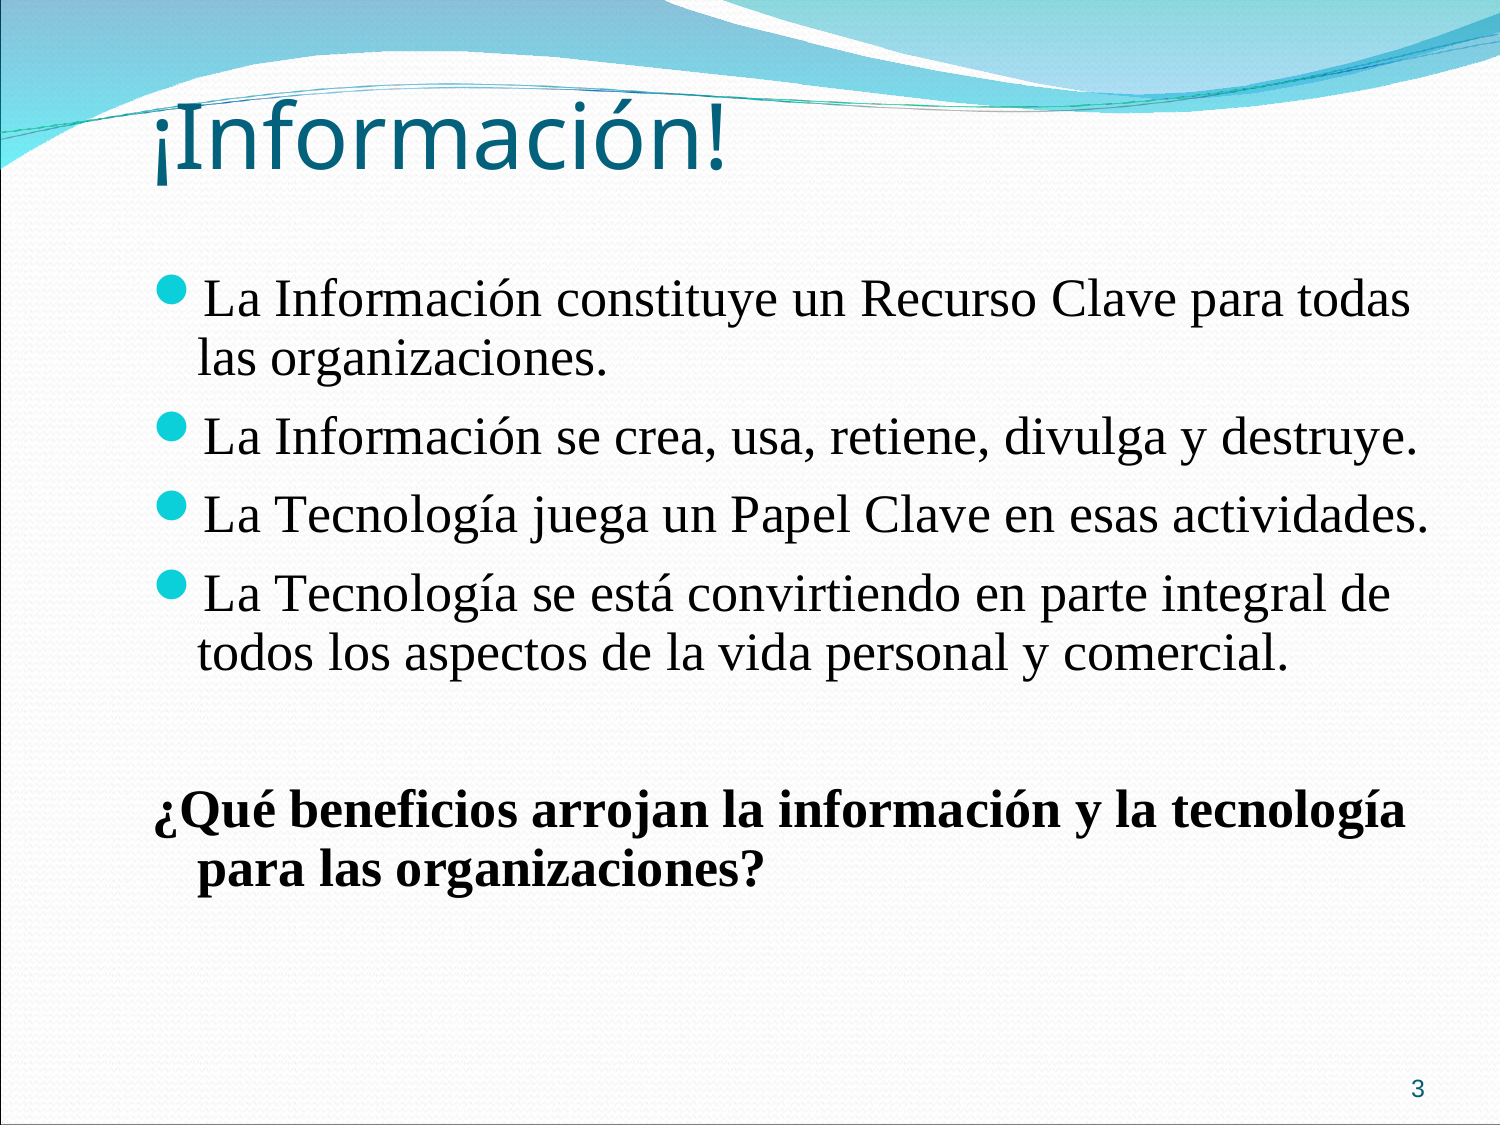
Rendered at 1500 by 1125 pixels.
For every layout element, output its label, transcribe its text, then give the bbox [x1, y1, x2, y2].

text_box <number> [1299, 1042, 1426, 1103]
list La Información constituye un Recurso Clave para todas las organizaciones. La Información se crea, usa, retiene, divulga y destruye. La Tecnología juega un Papel Clave en esas actividades. La Tecnología se está convirtiendo en parte integral de todos los aspectos de la vida personal y comercial. ¿Qué beneficios arrojan la información y la tecnología para las organizaciones? [137, 262, 1450, 1005]
title ¡Información! [150, 0, 1500, 188]
picture [0, 0, 1500, 1125]
